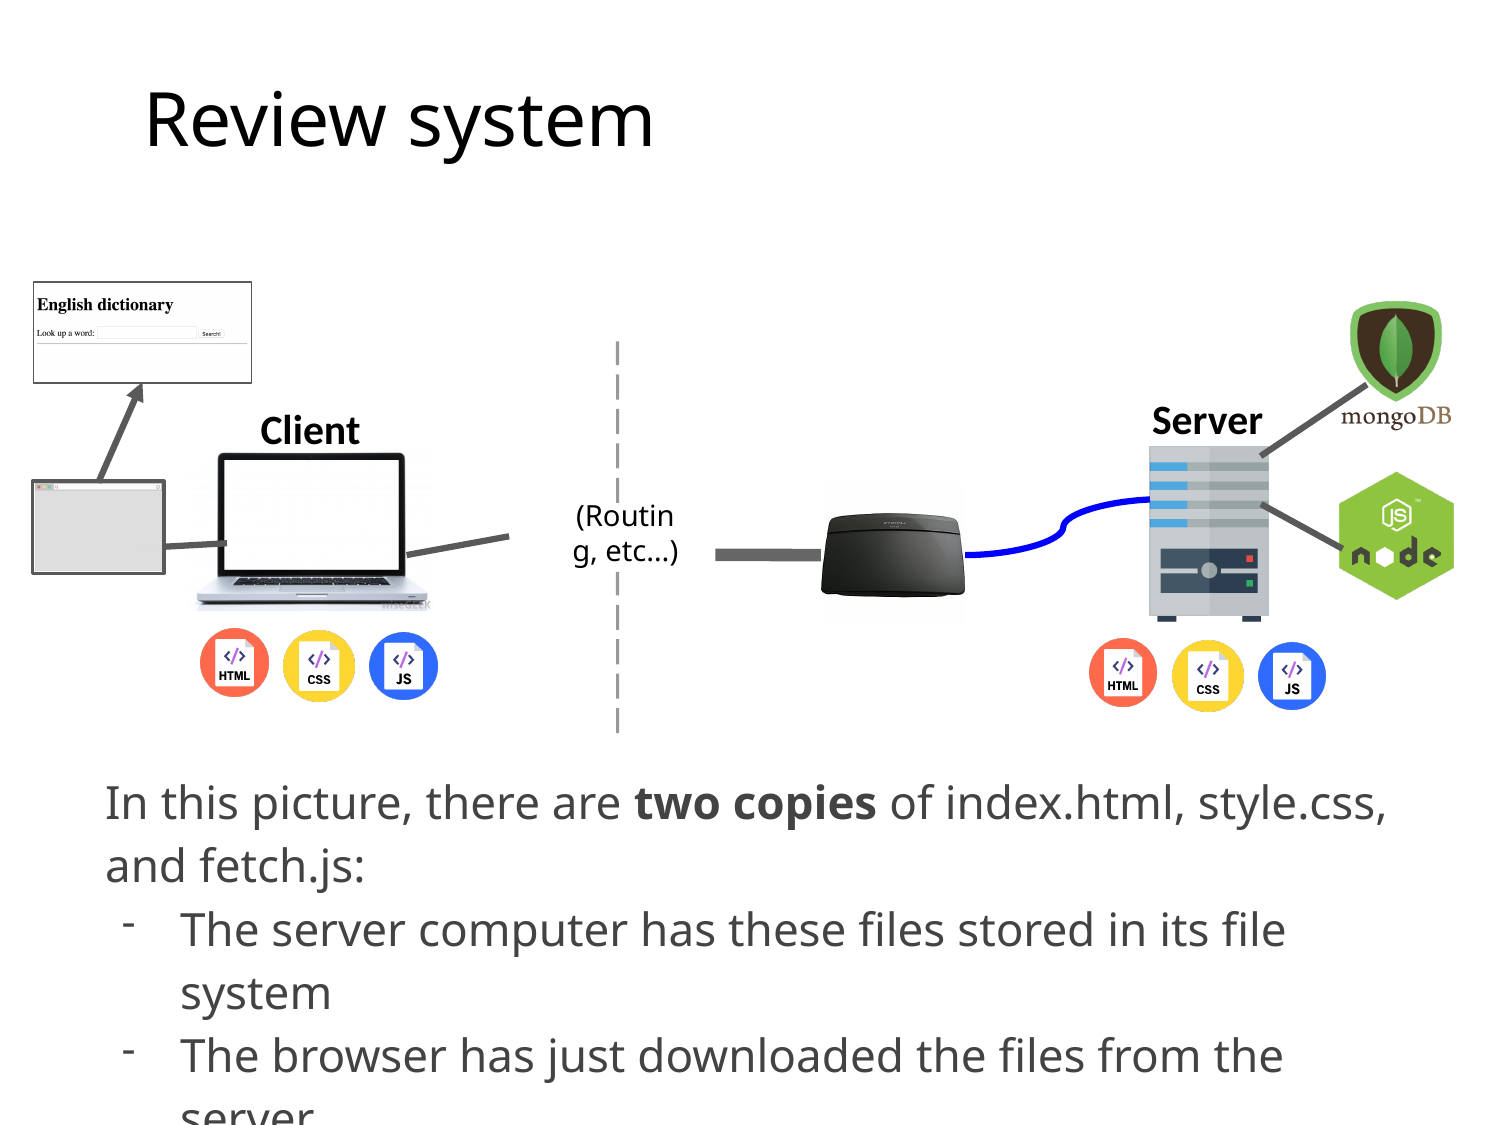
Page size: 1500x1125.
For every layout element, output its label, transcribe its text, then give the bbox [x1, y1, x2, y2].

text_box (Routing, etc…) [509, 456, 727, 618]
text_box Server [1085, 361, 1331, 475]
picture [1258, 642, 1326, 710]
text_box Client [188, 371, 434, 484]
list In this picture, there are two copies of index.html, style.css, and fetch.js: The server computer has these files stored in its file system The browser has just downloaded the files from the server [89, 750, 1411, 1074]
picture [369, 632, 438, 700]
picture [187, 449, 433, 611]
picture [200, 628, 269, 697]
picture [1172, 640, 1244, 712]
picture [283, 630, 355, 702]
picture [1114, 475, 1302, 630]
picture [821, 483, 965, 627]
picture [1324, 282, 1468, 450]
title Review system [128, 56, 1372, 183]
picture [1330, 470, 1462, 602]
picture [34, 482, 163, 572]
picture [1089, 638, 1157, 707]
picture [34, 282, 251, 383]
